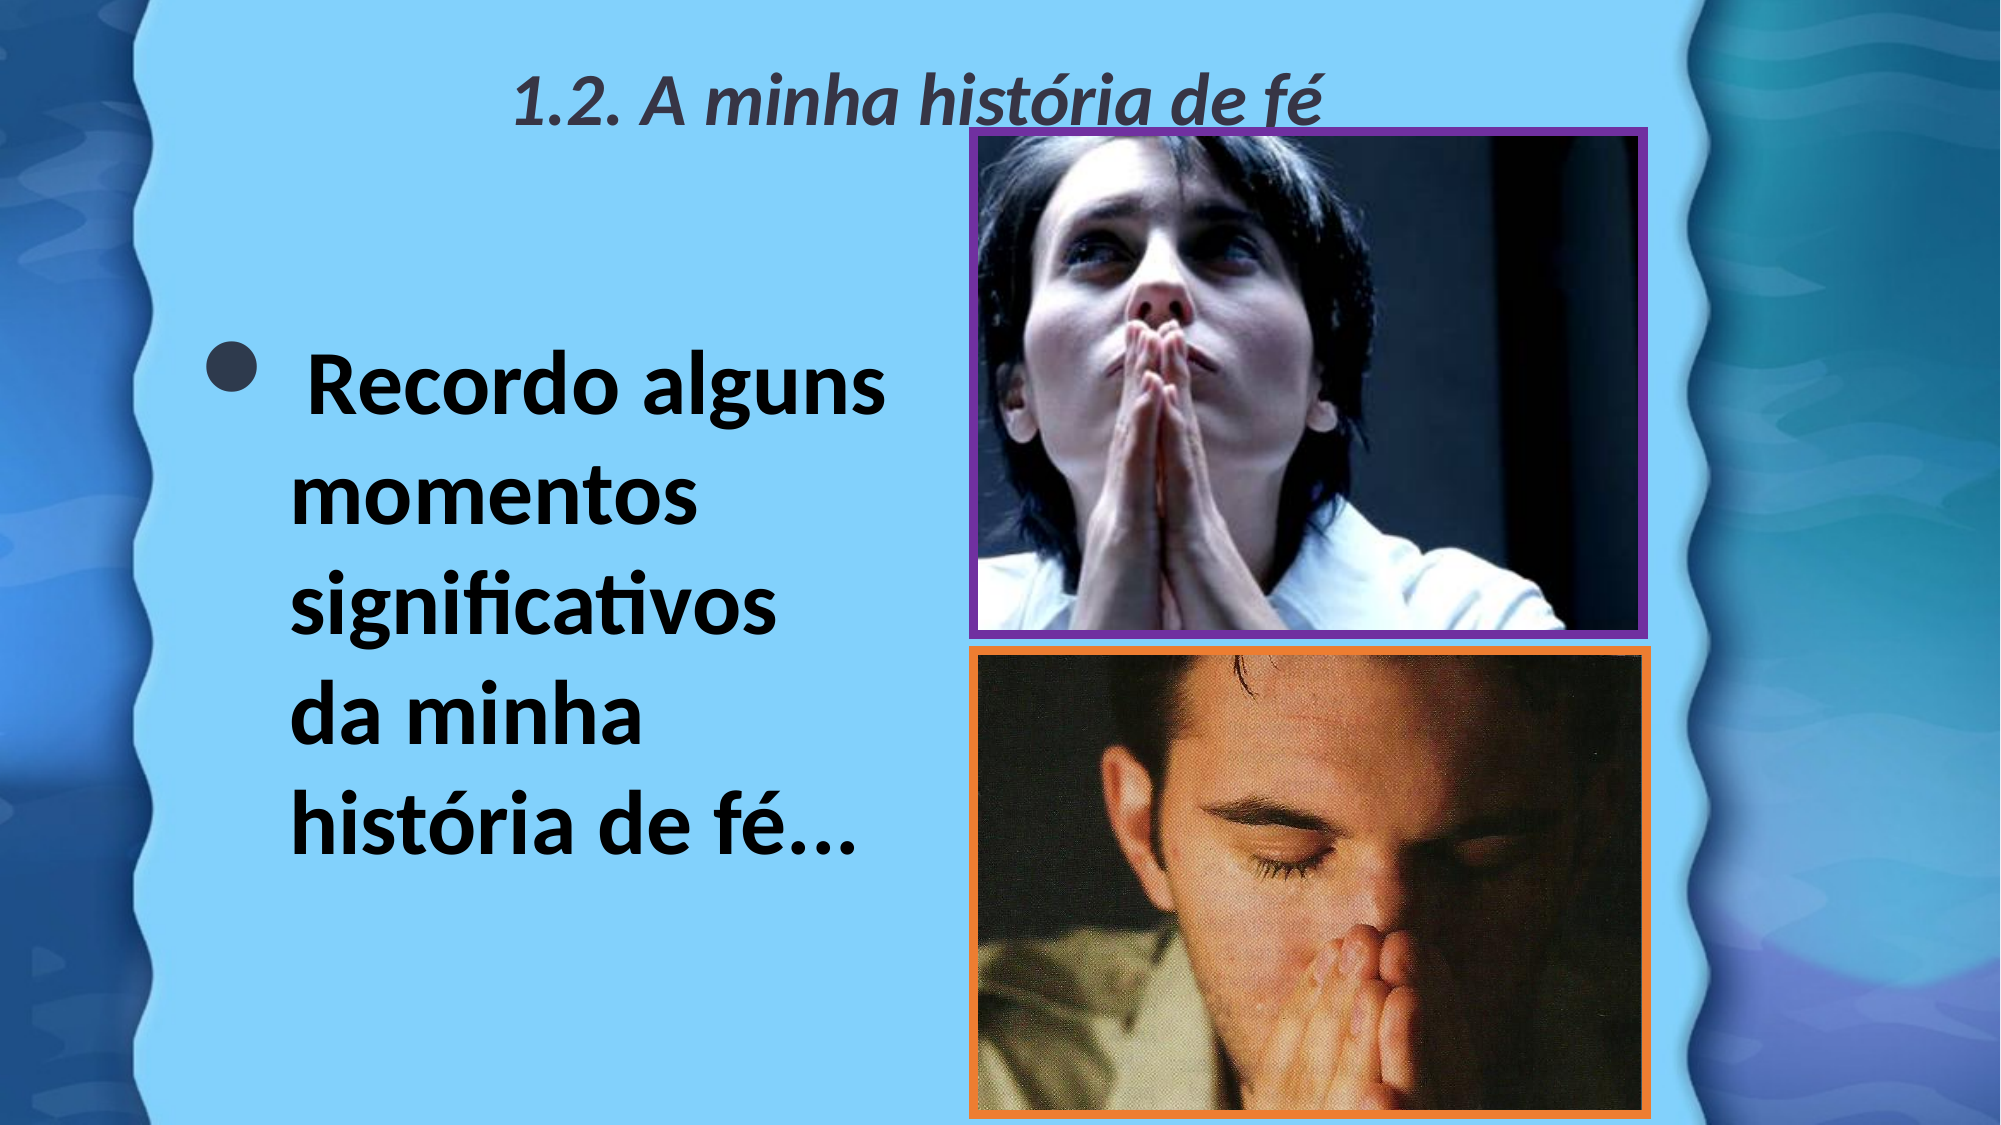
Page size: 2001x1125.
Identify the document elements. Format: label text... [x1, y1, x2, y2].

title 1.2. A minha história de fé [181, 42, 1669, 230]
picture [978, 655, 1642, 1110]
picture [978, 136, 1639, 630]
list Recordo alguns momentos significativos da minha história de fé... [184, 314, 905, 1043]
